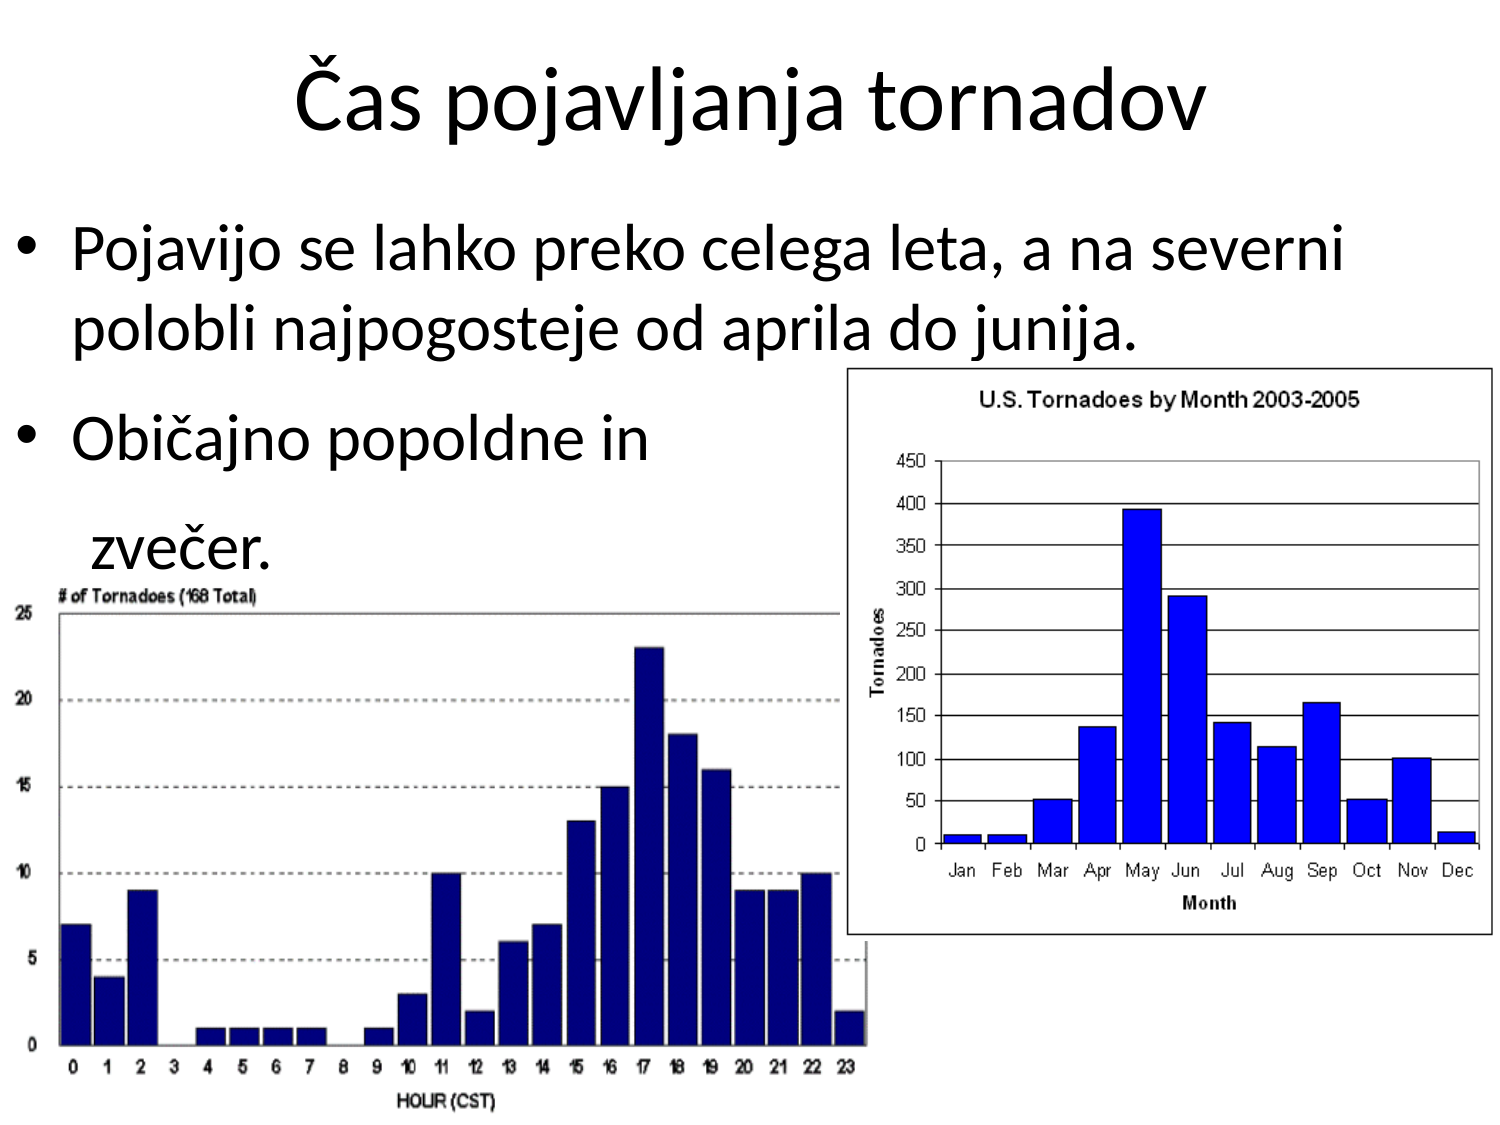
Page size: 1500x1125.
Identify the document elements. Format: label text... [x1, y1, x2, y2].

list Pojavijo se lahko preko celega leta, a na severni polobli najpogosteje od aprila do junija. Običajno popoldne in zvečer. [0, 196, 1500, 1005]
picture [840, 361, 1500, 941]
title Čas pojavljanja tornadov [76, 0, 1427, 188]
picture [0, 1005, 896, 1125]
